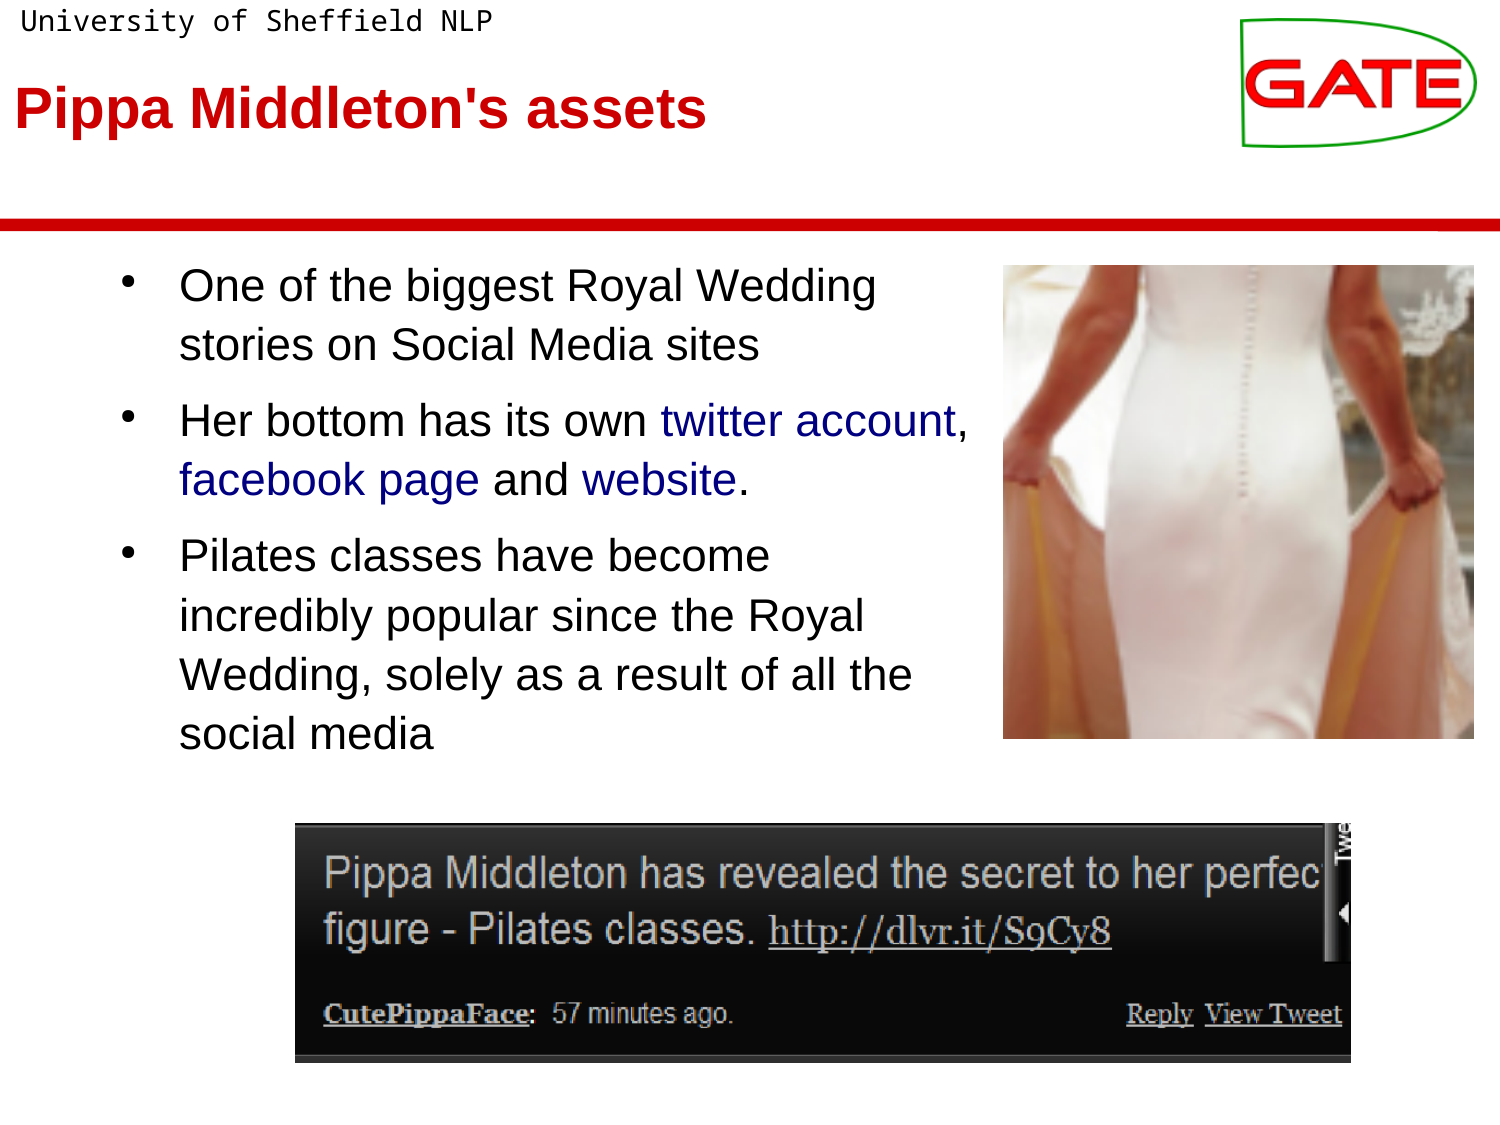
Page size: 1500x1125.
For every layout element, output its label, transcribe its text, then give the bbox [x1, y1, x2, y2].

picture [1240, 18, 1477, 148]
list One of the biggest Royal Wedding stories on Social Media sites Her bottom has its own twitter account, facebook page and website. Pilates classes have become incredibly popular since the Royal Wedding, solely as a result of all the social media [105, 243, 992, 1017]
picture [295, 823, 1351, 1063]
picture [1003, 265, 1474, 739]
title Pippa Middleton's assets [0, 4, 1239, 213]
